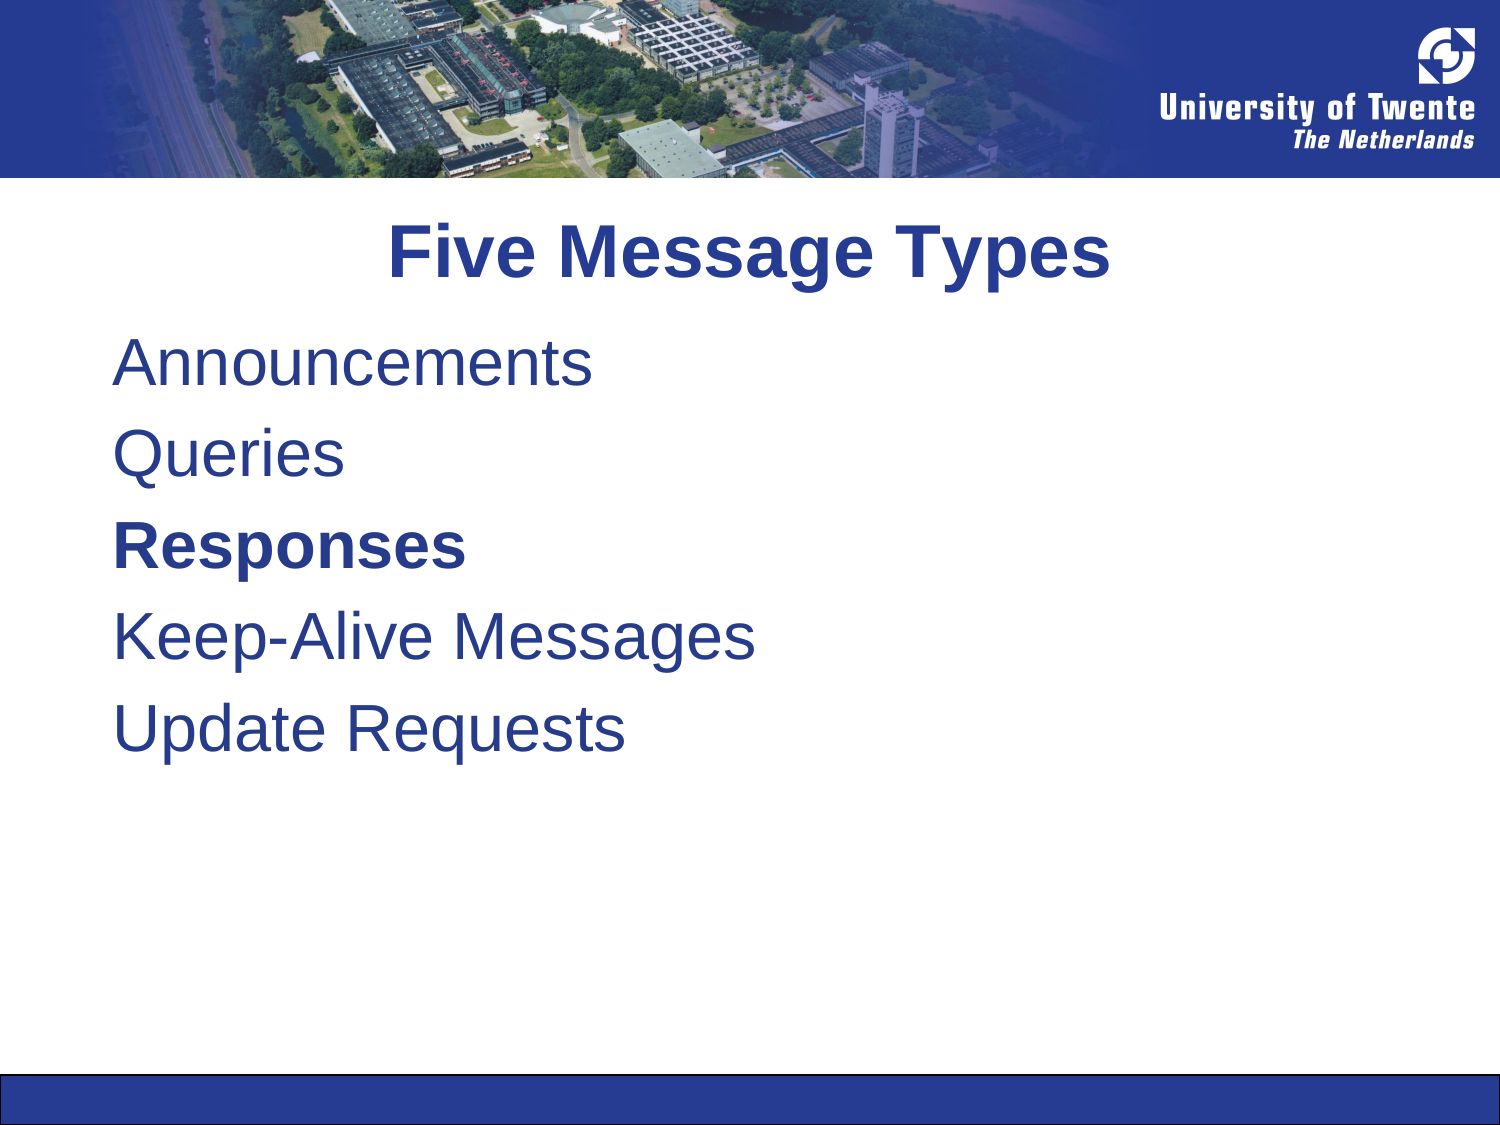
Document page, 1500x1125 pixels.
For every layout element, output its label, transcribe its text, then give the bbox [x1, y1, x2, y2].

picture [0, 0, 1500, 178]
list Announcements Queries Responses Keep-Alive Messages Update Requests [112, 324, 1388, 1001]
title Five Message Types [112, 194, 1388, 308]
